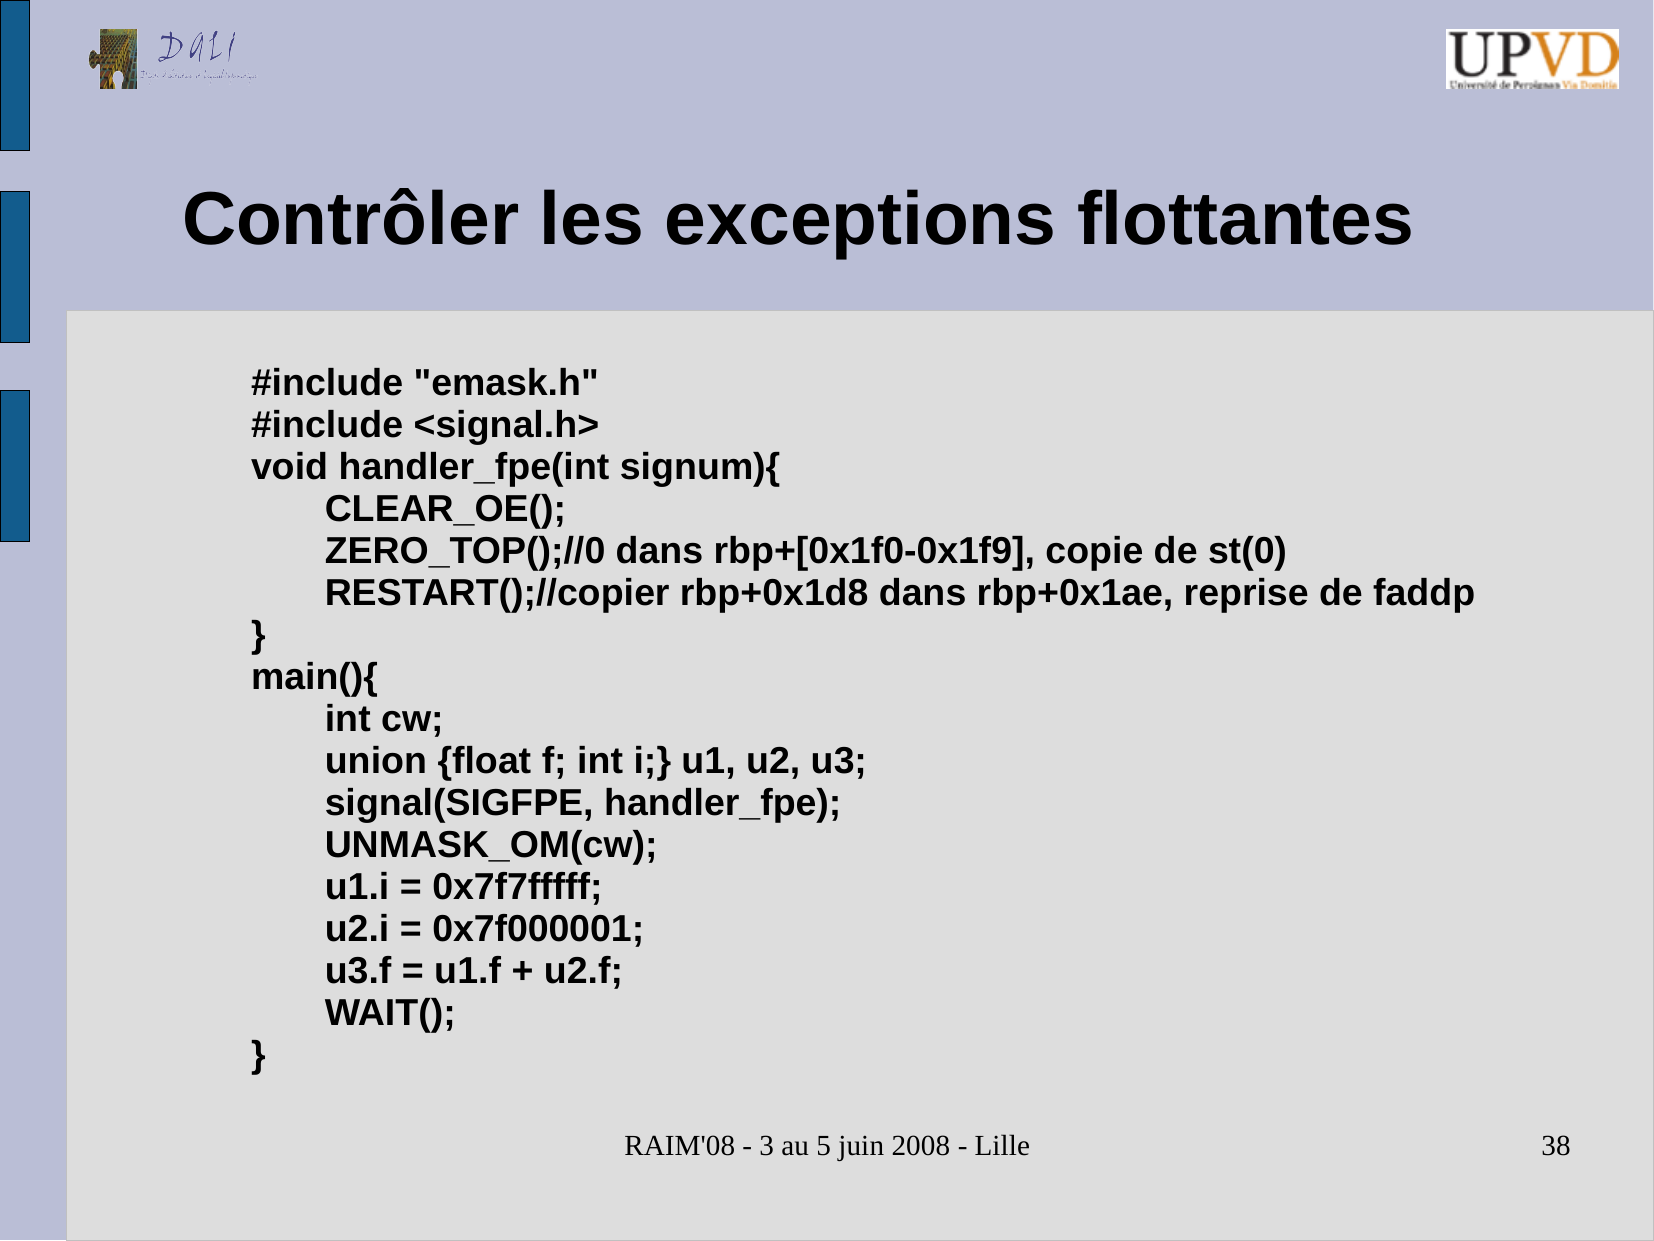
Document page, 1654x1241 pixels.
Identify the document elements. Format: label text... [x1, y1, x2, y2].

picture [88, 29, 261, 89]
text_box Contrôler les exceptions flottantes [167, 169, 1431, 268]
text_box #include "emask.h" #include <signal.h> void handler_fpe(int signum){ CLEAR_OE(); ZERO_TOP();//0 dans rbp+[0x1f0-0x1f9], copie de st(0) RESTART();//copier rbp+0x1d8 dans rbp+0x1ae, reprise de faddp } main(){ int cw; union {float f; int i;} u1, u2, u3; signal(SIGFPE, handler_fpe); UNMASK_OM(cw); u1.i = 0x7f7fffff; u2.i = 0x7f000001; u3.f = u1.f + u2.f; WAIT(); } [236, 354, 1491, 1105]
picture [1446, 29, 1619, 89]
